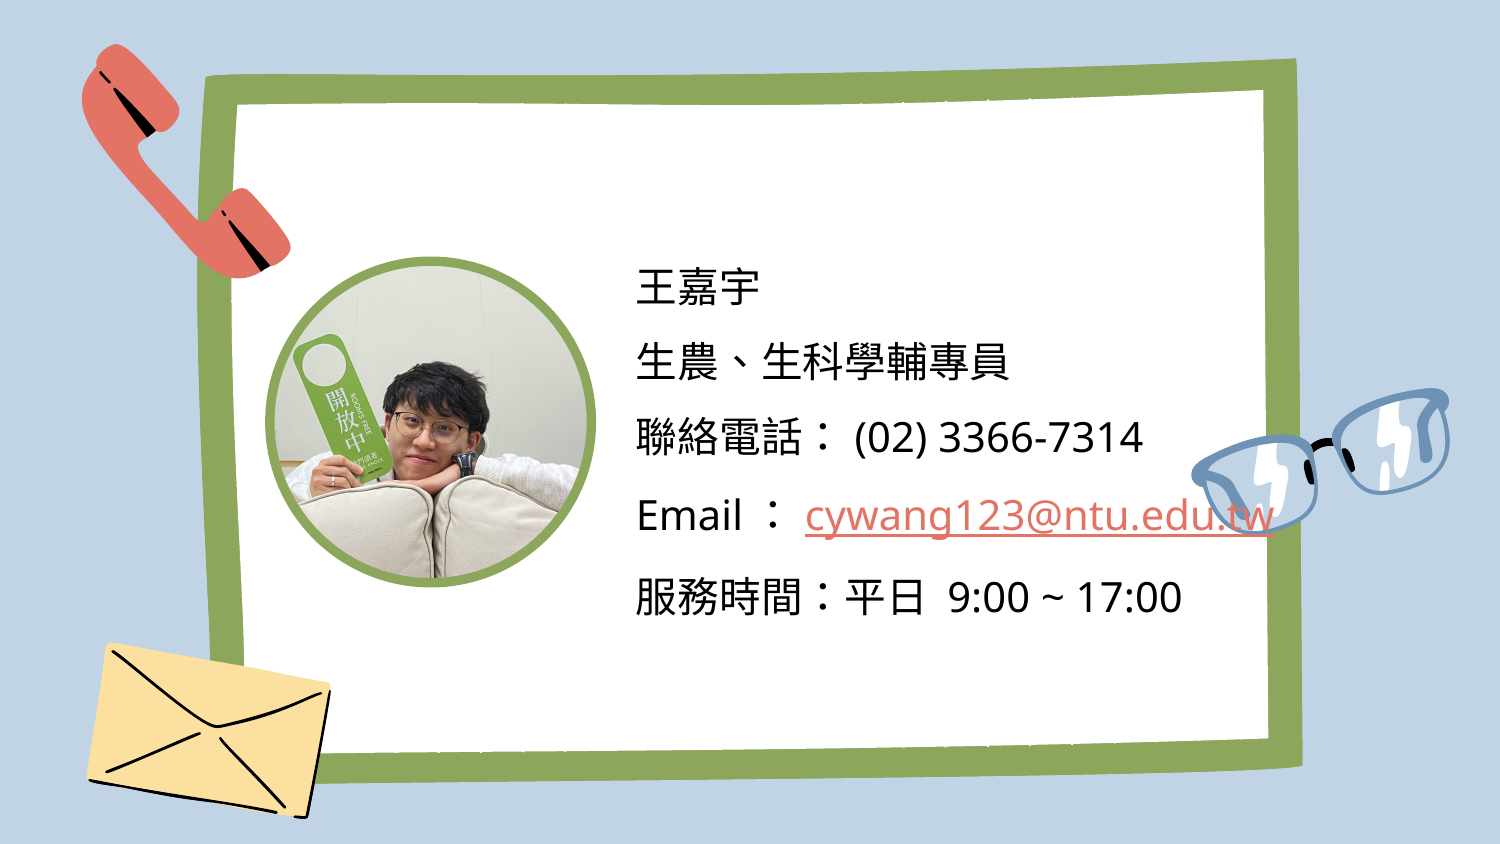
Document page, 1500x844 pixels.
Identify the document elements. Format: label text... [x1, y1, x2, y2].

text_box 王嘉宇 生農、生科學輔專員 聯絡電話：(02) 3366-7314 Email：cywang123@ntu.edu.tw 服務時間：平日 9:00 ~ 17:00 [621, 228, 1304, 629]
text_box [81, 44, 1303, 819]
text_box [1304, 388, 1450, 519]
